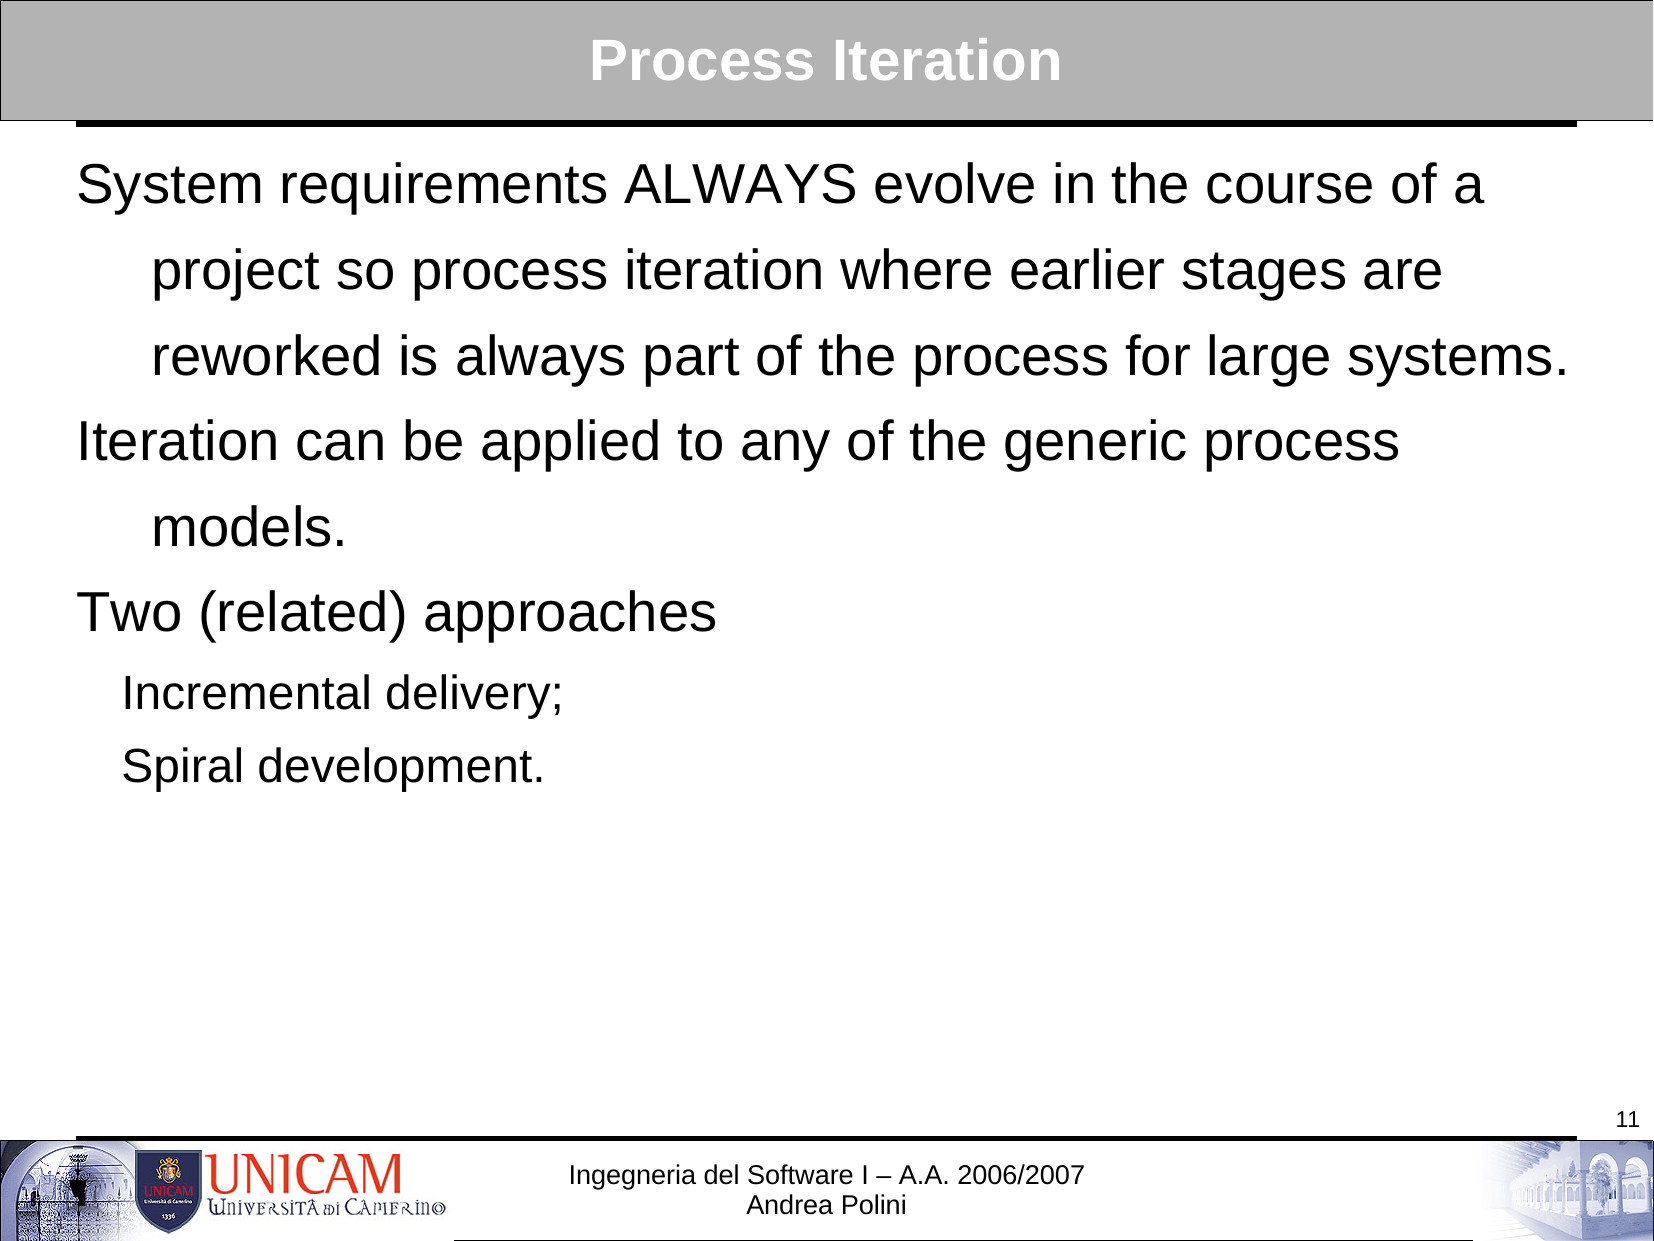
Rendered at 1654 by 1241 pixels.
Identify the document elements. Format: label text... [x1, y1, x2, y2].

list System requirements ALWAYS evolve in the course of a project so process iteration where earlier stages are reworked is always part of the process for large systems. Iteration can be applied to any of the generic process models. Two (related) approaches Incremental delivery; Spiral development. [76, 152, 1577, 972]
title Process Iteration [0, 0, 1653, 121]
picture [0, 1141, 454, 1241]
picture [1473, 1141, 1654, 1241]
